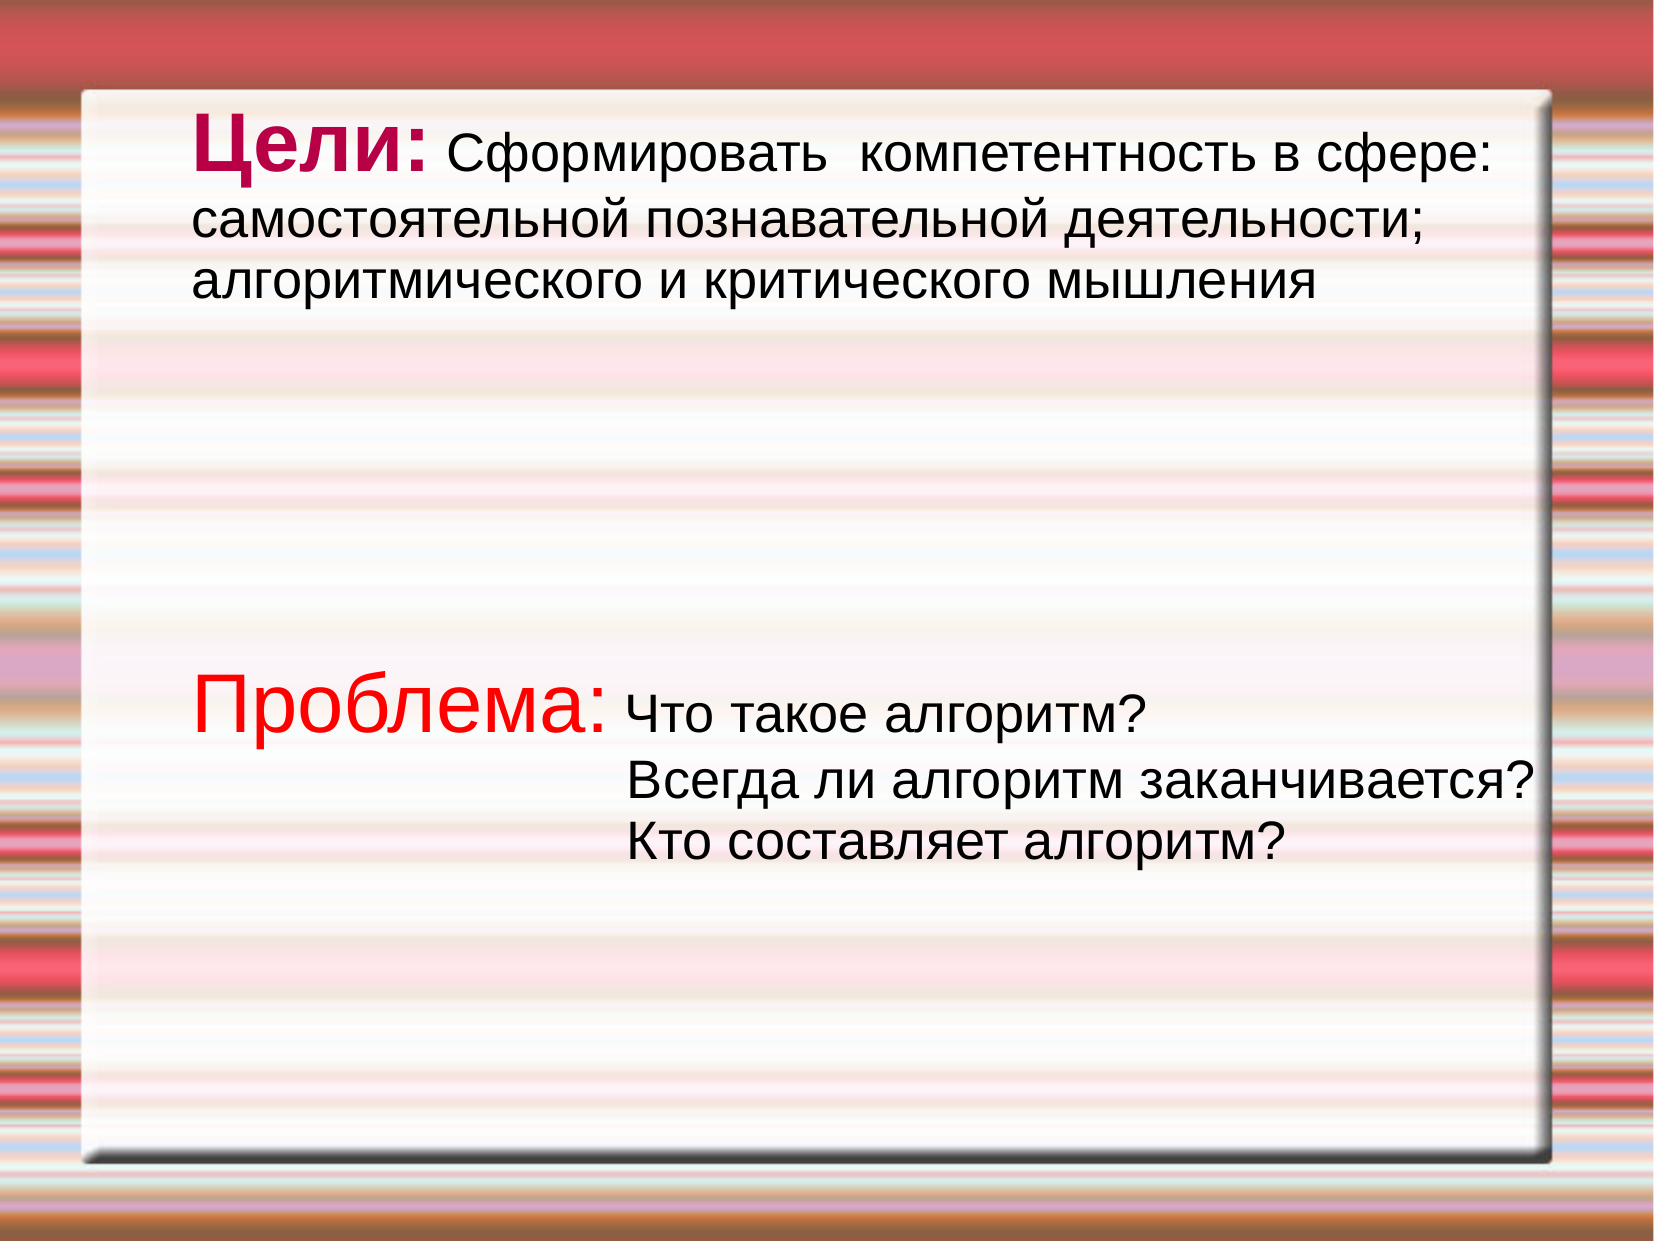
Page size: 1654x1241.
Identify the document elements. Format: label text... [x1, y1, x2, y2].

text_box Проблема: Что такое алгоритм? Всегда ли алгоритм заканчивается? Кто составляет алгоритм? [177, 649, 1565, 879]
picture [0, 0, 1654, 1241]
text_box Цели: Сформировать компетентность в сфере: самостоятельной познавательной деятельности; алгоритмического и критического мышления [177, 88, 1595, 318]
